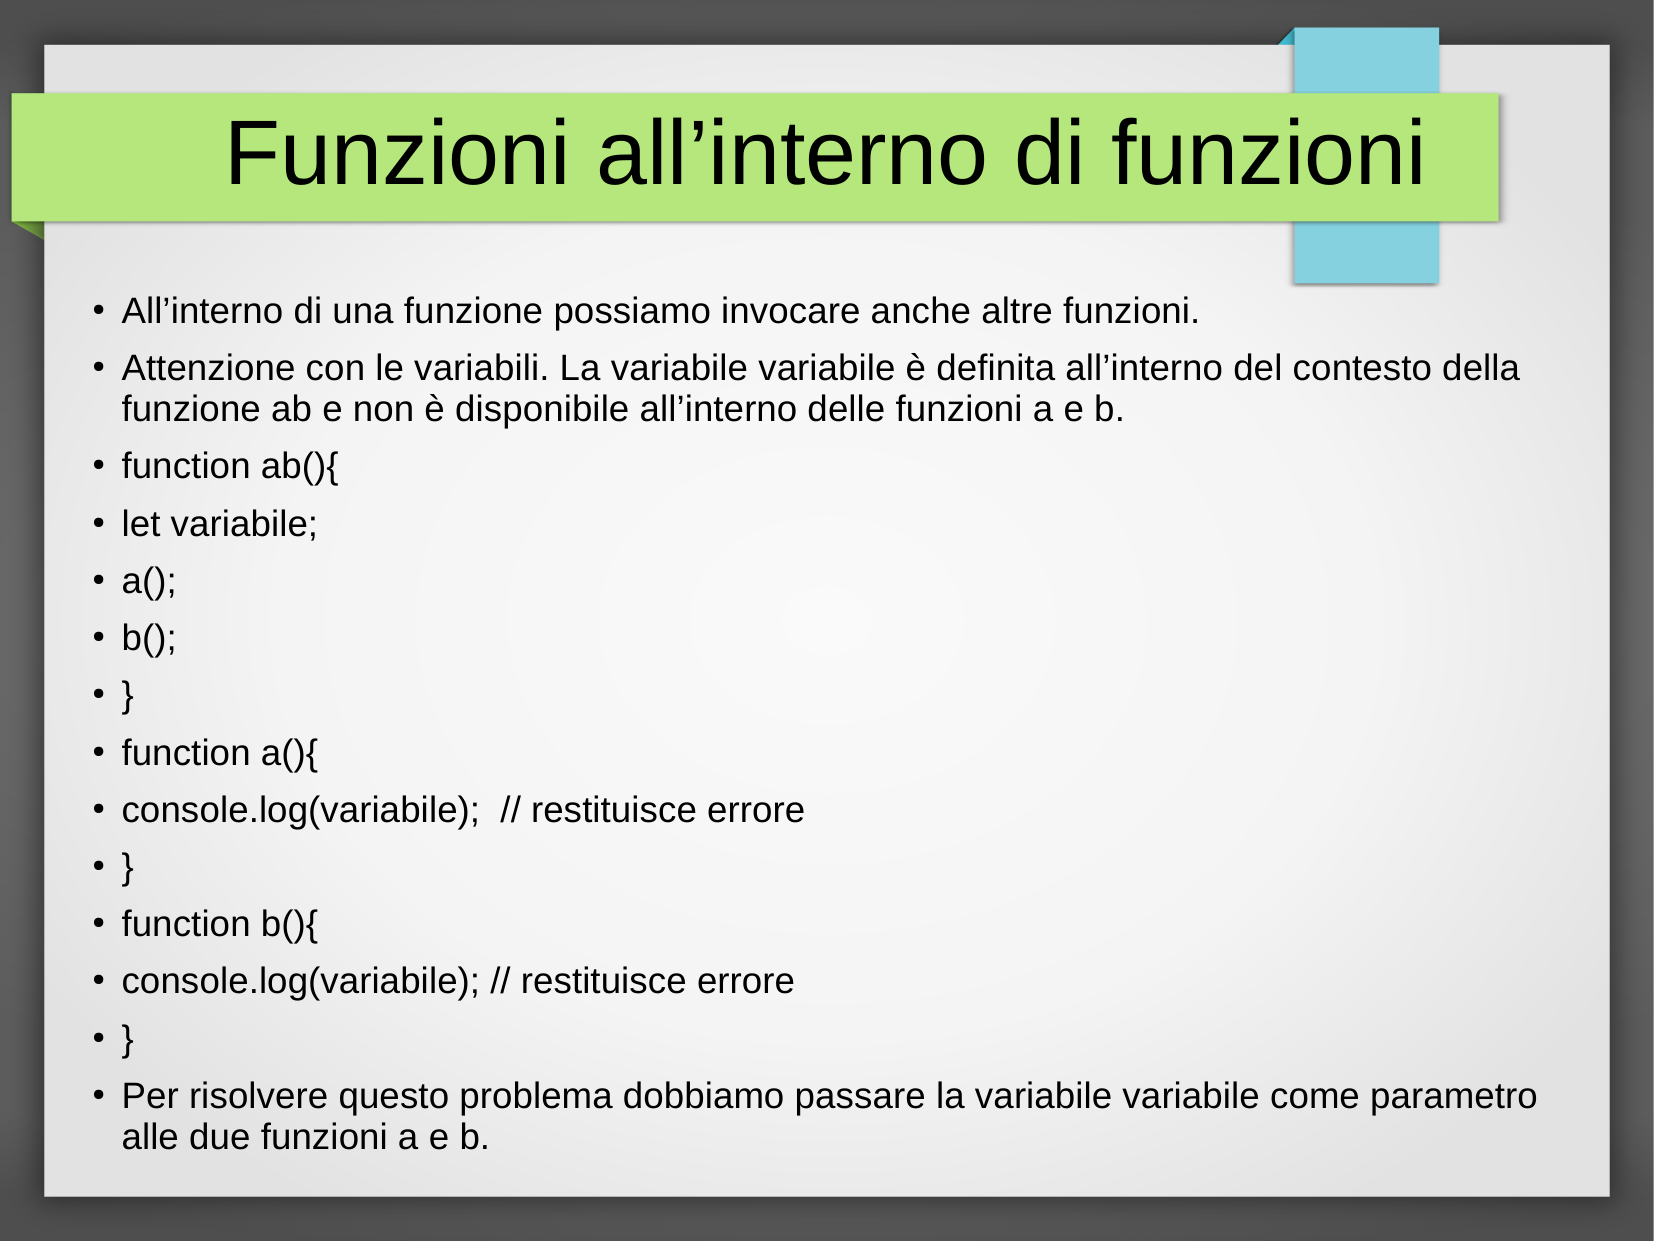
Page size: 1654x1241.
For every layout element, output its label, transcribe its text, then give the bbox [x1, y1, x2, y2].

title Funzioni all’interno di funzioni [82, 49, 1571, 257]
picture [0, 0, 1654, 1241]
list All’interno di una funzione possiamo invocare anche altre funzioni. Attenzione con le variabili. La variabile variabile è definita all’interno del contesto della funzione ab e non è disponibile all’interno delle funzioni a e b. function ab(){ let variabile; a(); b(); } function a(){ console.log(variabile); // restituisce errore } function b(){ console.log(variabile); // restituisce errore } Per risolvere questo problema dobbiamo passare la variabile variabile come parametro alle due funzioni a e b. [82, 290, 1571, 1158]
